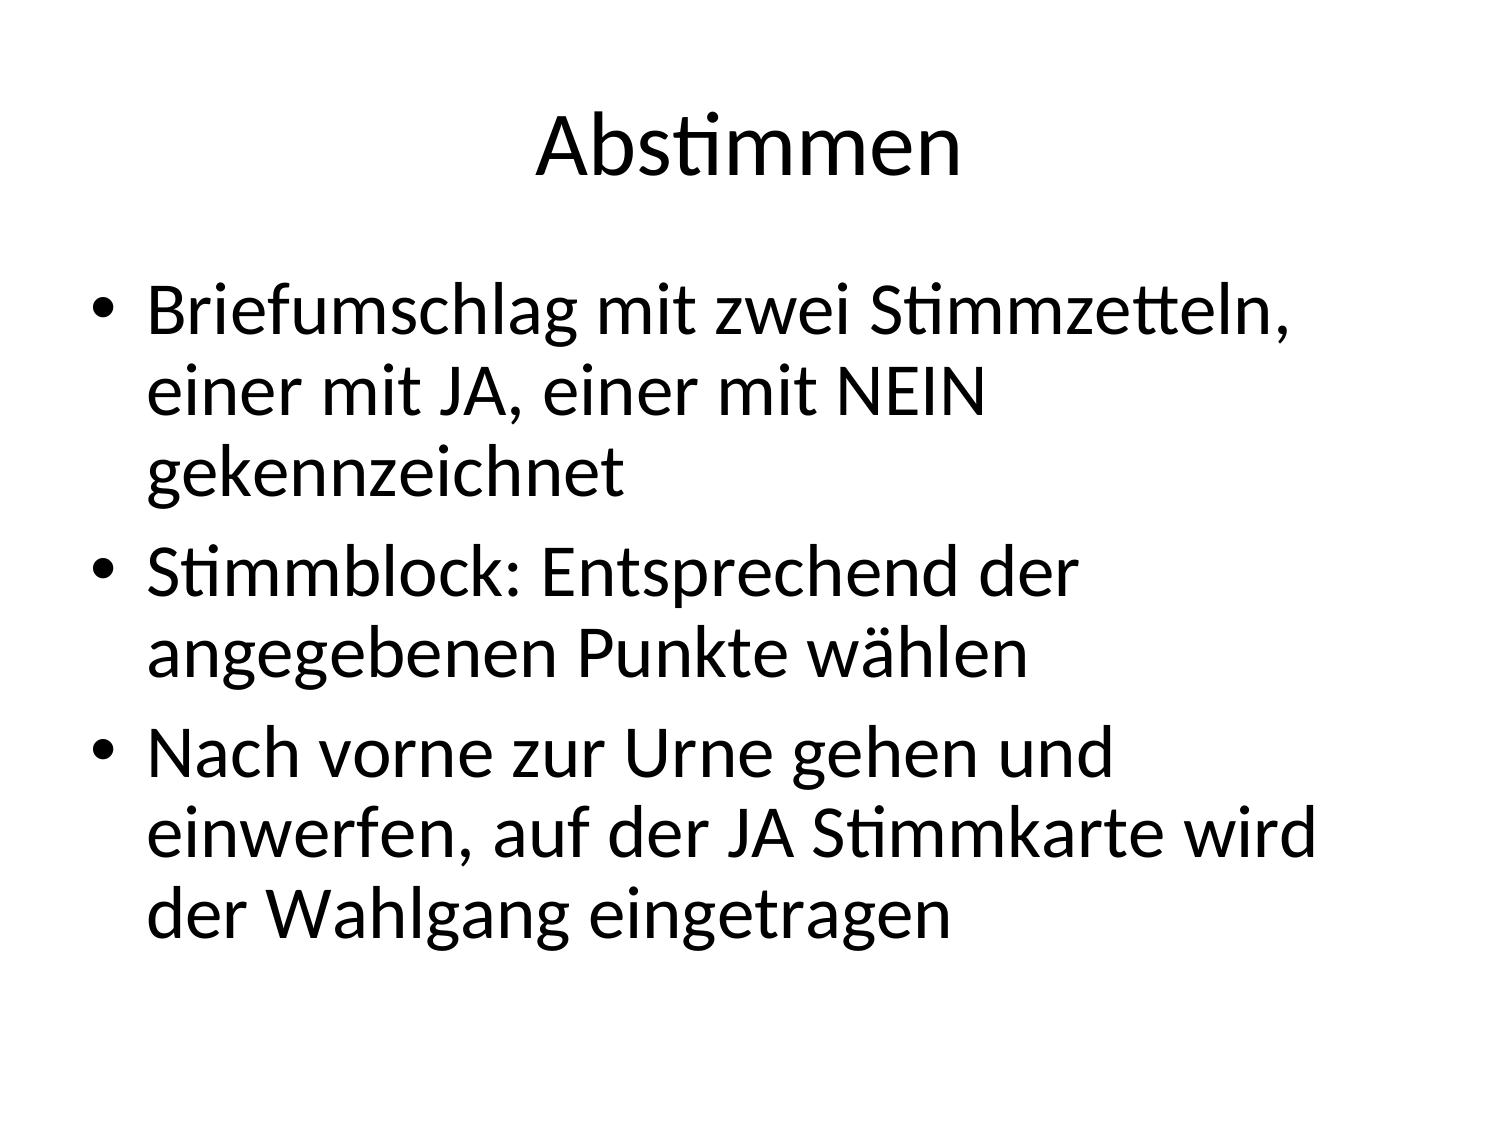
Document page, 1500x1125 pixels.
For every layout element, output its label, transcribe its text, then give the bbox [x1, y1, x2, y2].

text_box Briefumschlag mit zwei Stimmzetteln, einer mit JA, einer mit NEIN gekennzeichnet Stimmblock: Entsprechend der angegebenen Punkte wählen Nach vorne zur Urne gehen und einwerfen, auf der JA Stimmkarte wird der Wahlgang eingetragen [75, 262, 1426, 1005]
text_box Abstimmen [75, 45, 1426, 233]
